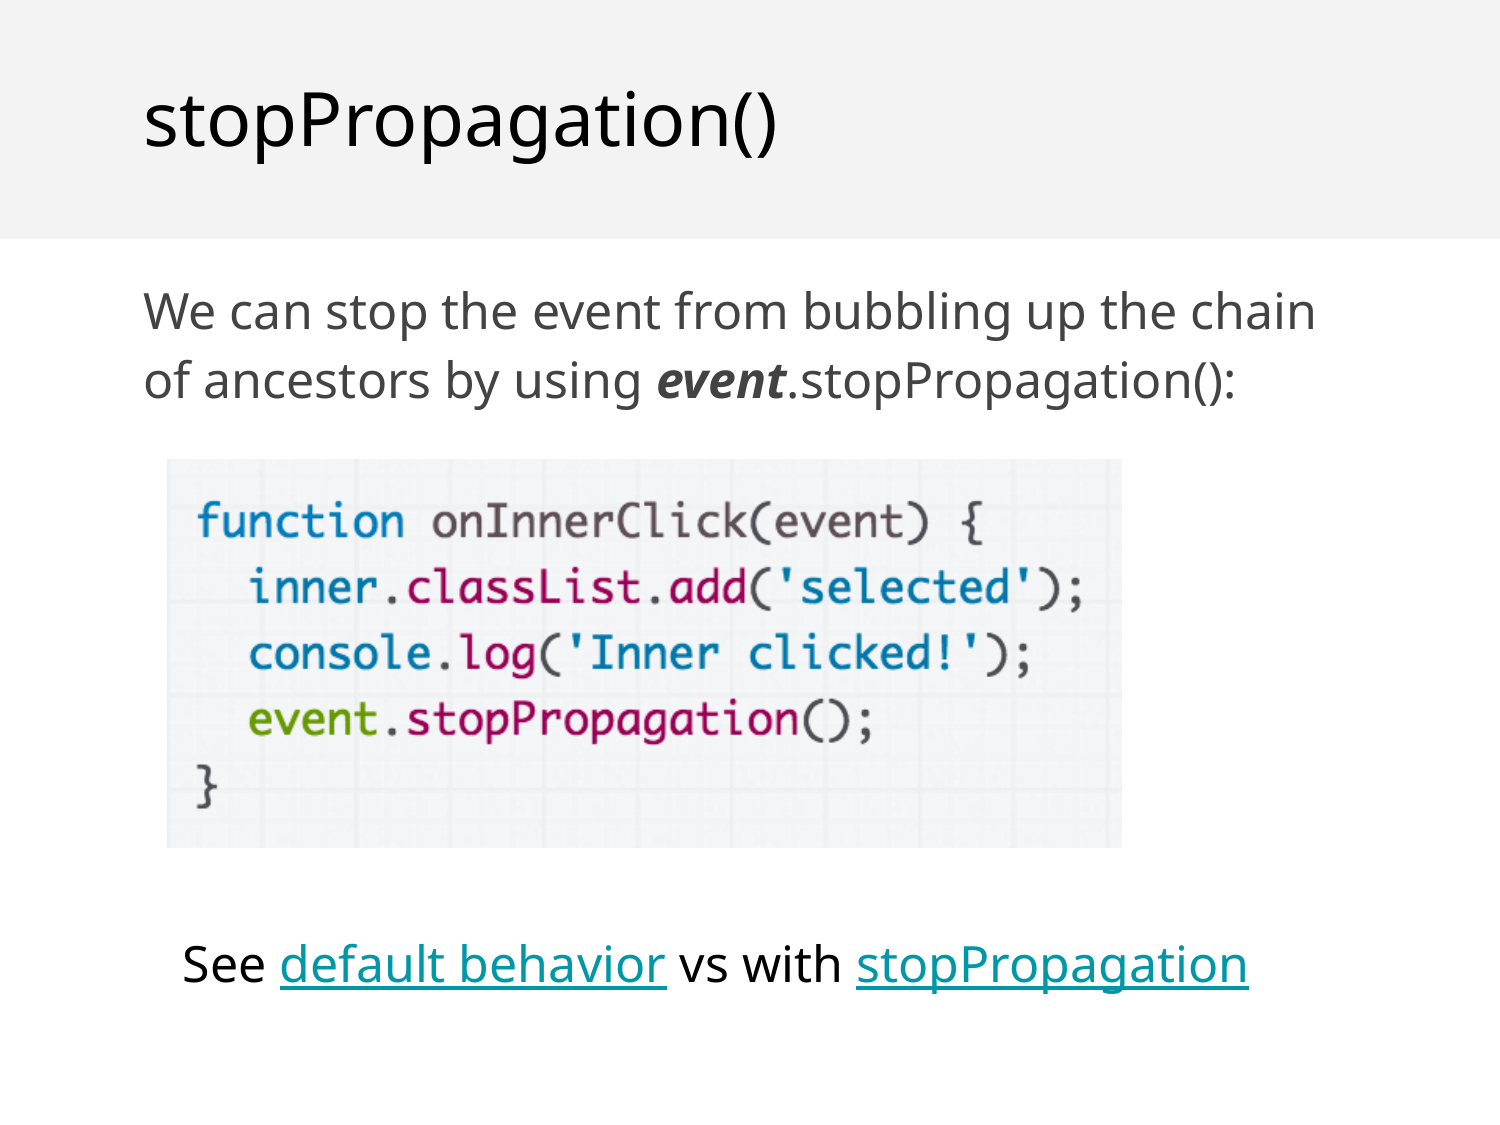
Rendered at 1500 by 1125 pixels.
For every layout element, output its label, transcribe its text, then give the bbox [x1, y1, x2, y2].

list We can stop the event from bubbling up the chain of ancestors by using event.stopPropagation(): [128, 255, 1372, 460]
title stopPropagation() [128, 56, 1372, 183]
text_box See default behavior vs with stopPropagation [167, 917, 1373, 1058]
picture [167, 459, 1122, 848]
